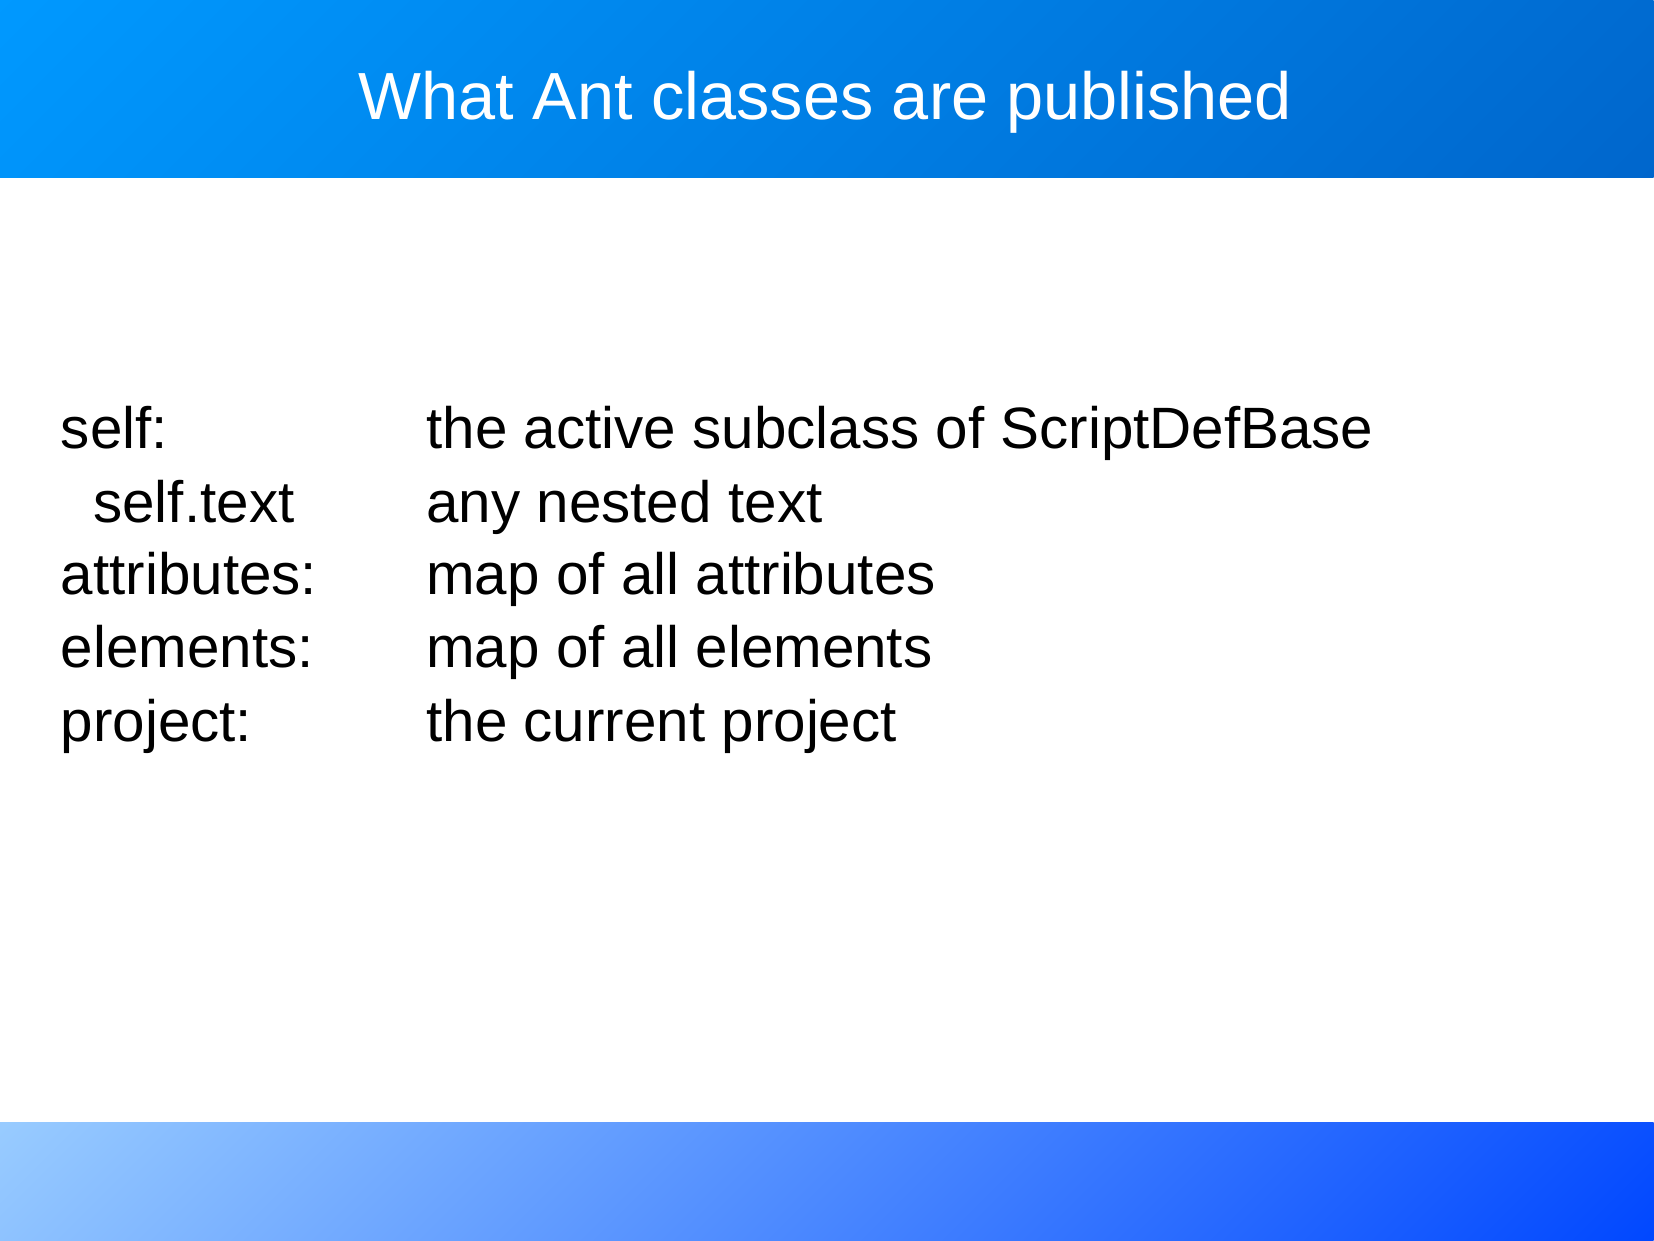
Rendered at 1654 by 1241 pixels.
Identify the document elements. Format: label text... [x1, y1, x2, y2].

list self: the active subclass of ScriptDefBase self.text any nested text attributes: map of all attributes elements: map of all elements project: the current project [60, 402, 1555, 1093]
title What Ant classes are published [162, 59, 1489, 148]
